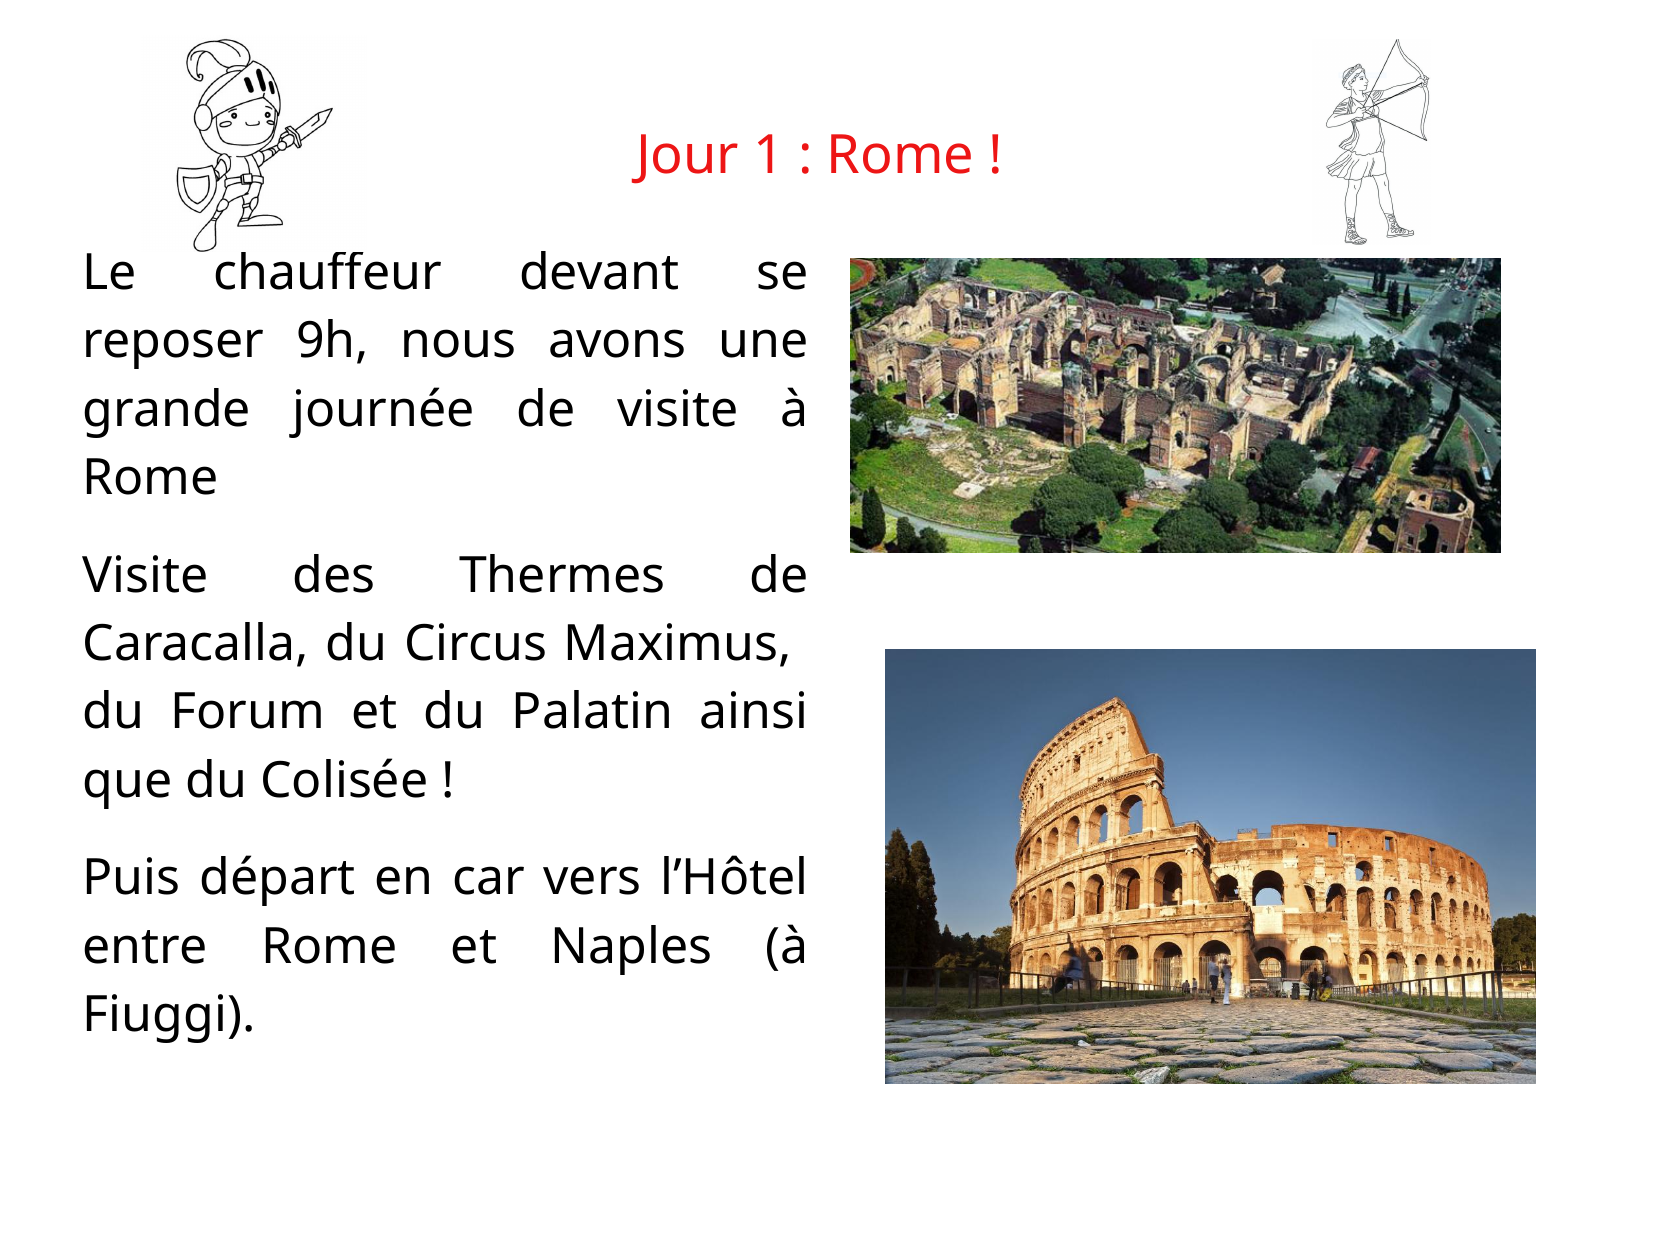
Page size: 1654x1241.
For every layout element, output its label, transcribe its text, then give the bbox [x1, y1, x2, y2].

picture [850, 258, 1501, 553]
picture [885, 649, 1536, 1084]
picture [141, 35, 367, 252]
list Le chauffeur devant se reposer 9h, nous avons une grande journée de visite à Rome Visite des Thermes de Caracalla, du Circus Maximus, du Forum et du Palatin ainsi que du Colisée ! Puis départ en car vers l’Hôtel entre Rome et Naples (à Fiuggi). [82, 257, 809, 1241]
title Jour 1 : Rome ! [82, 49, 1571, 257]
picture [1312, 39, 1431, 245]
